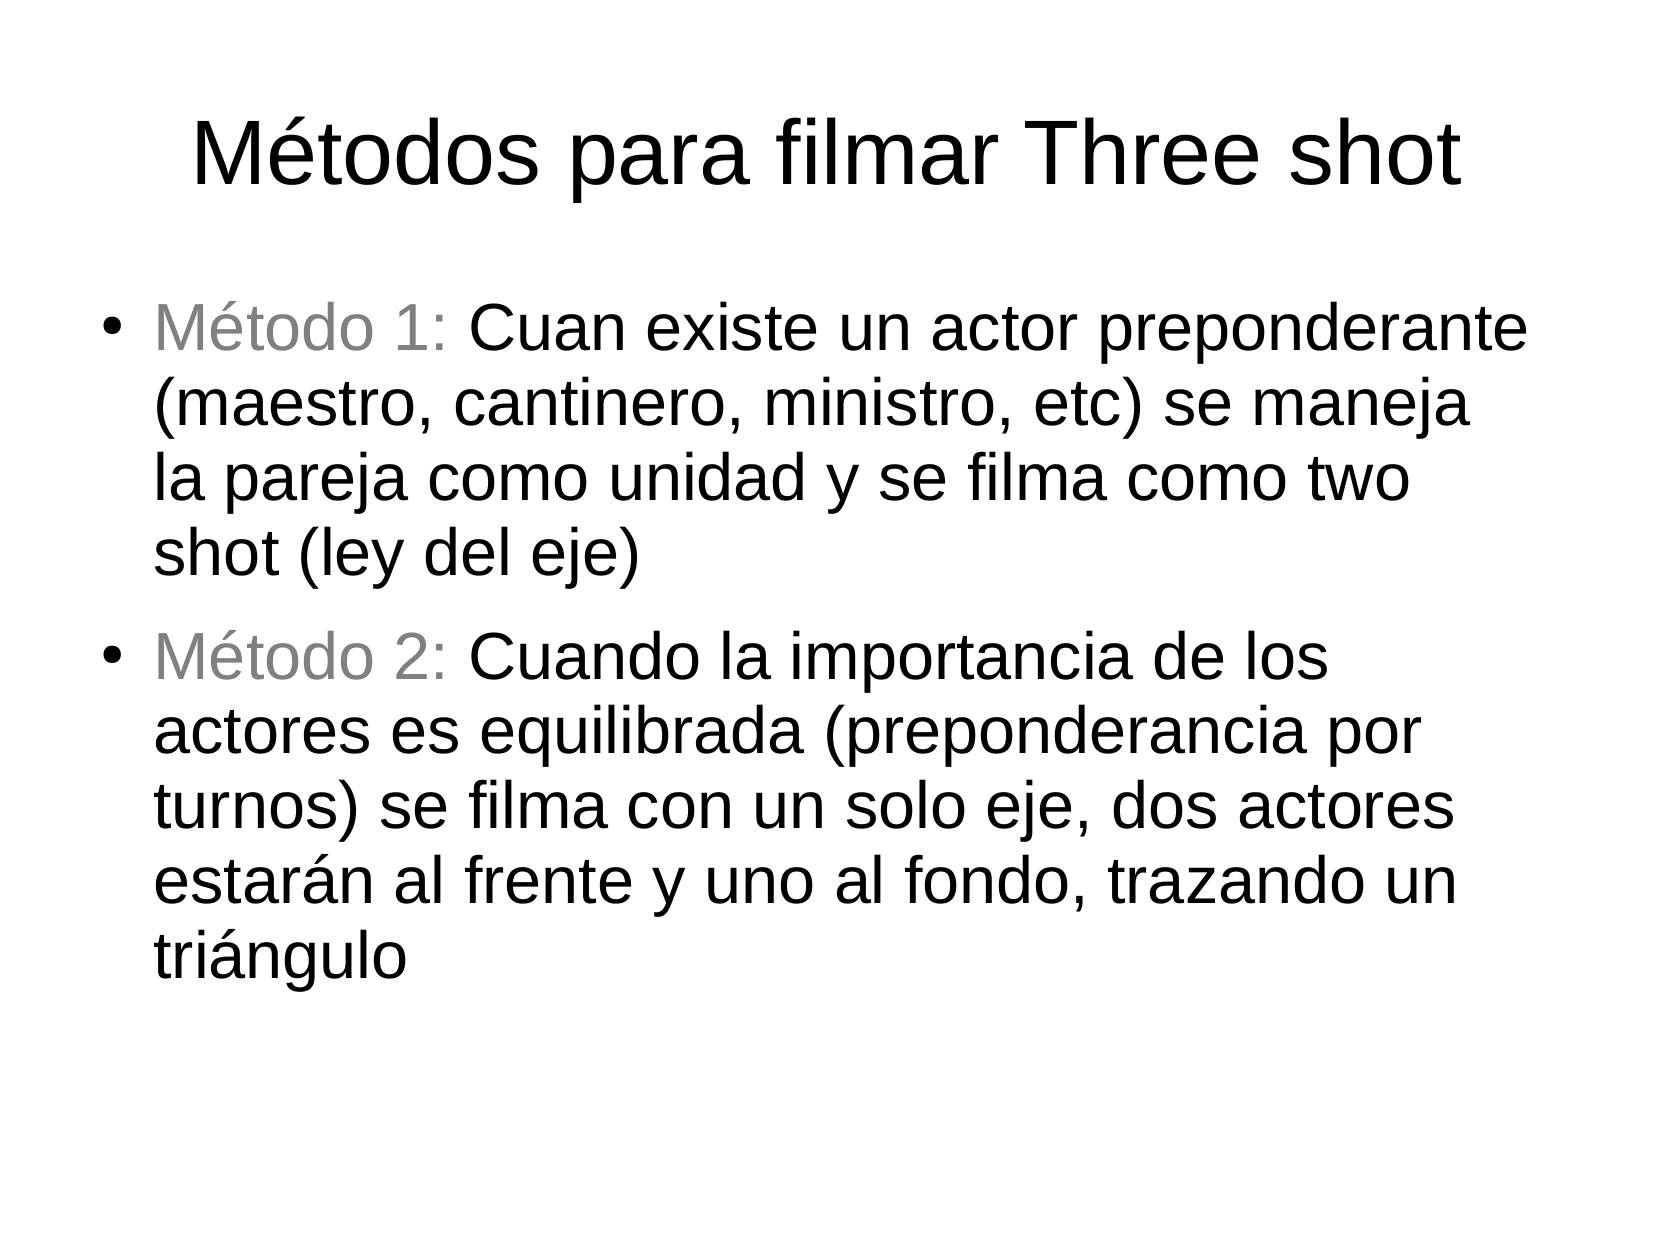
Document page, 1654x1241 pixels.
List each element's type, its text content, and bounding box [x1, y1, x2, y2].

list Método 1: Cuan existe un actor preponderante (maestro, cantinero, ministro, etc) se maneja la pareja como unidad y se filma como two shot (ley del eje) Método 2: Cuando la importancia de los actores es equilibrada (preponderancia por turnos) se filma con un solo eje, dos actores estarán al frente y uno al fondo, trazando un triángulo [82, 290, 1538, 1010]
title Métodos para filmar Three shot [82, 49, 1571, 257]
